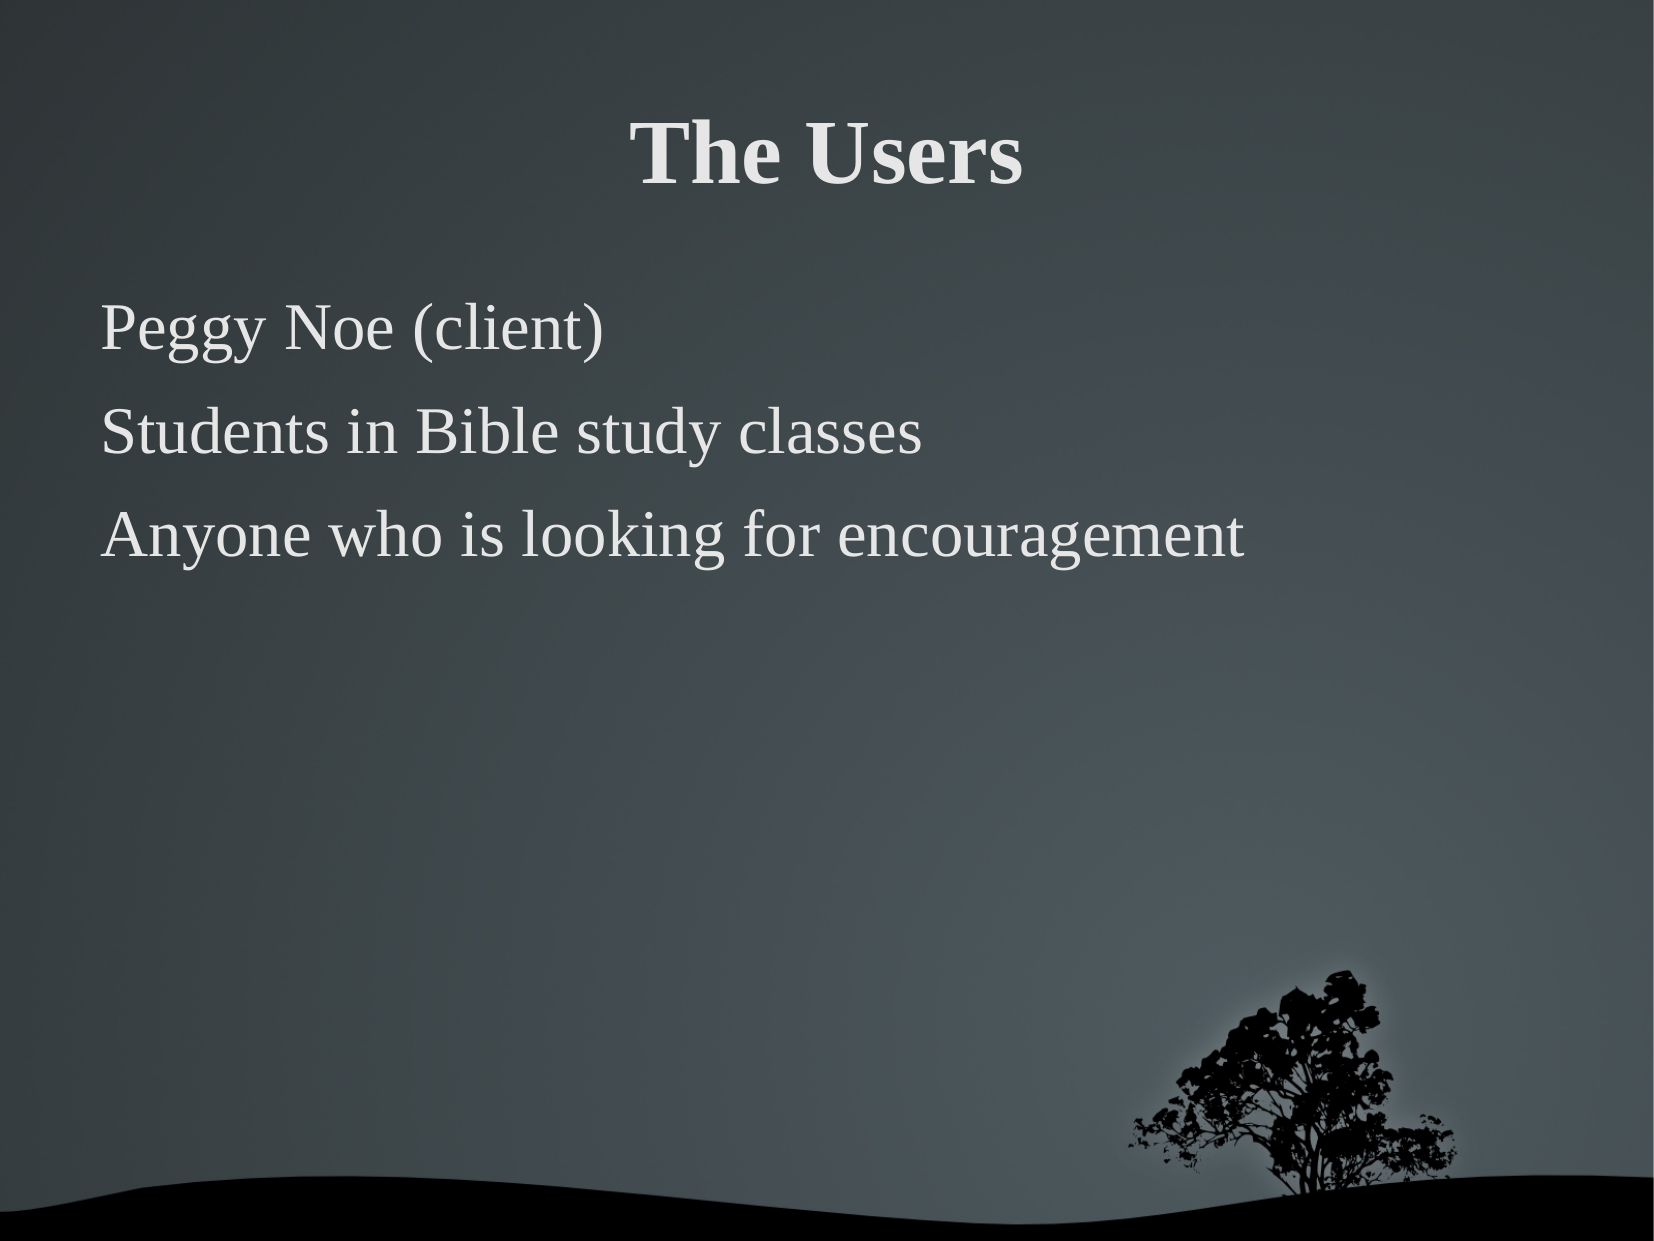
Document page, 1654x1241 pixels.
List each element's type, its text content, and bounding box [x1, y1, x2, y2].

list Peggy Noe (client) Students in Bible study classes Anyone who is looking for encouragement [82, 290, 1571, 1094]
picture [0, 0, 1654, 1241]
title The Users [82, 56, 1571, 250]
